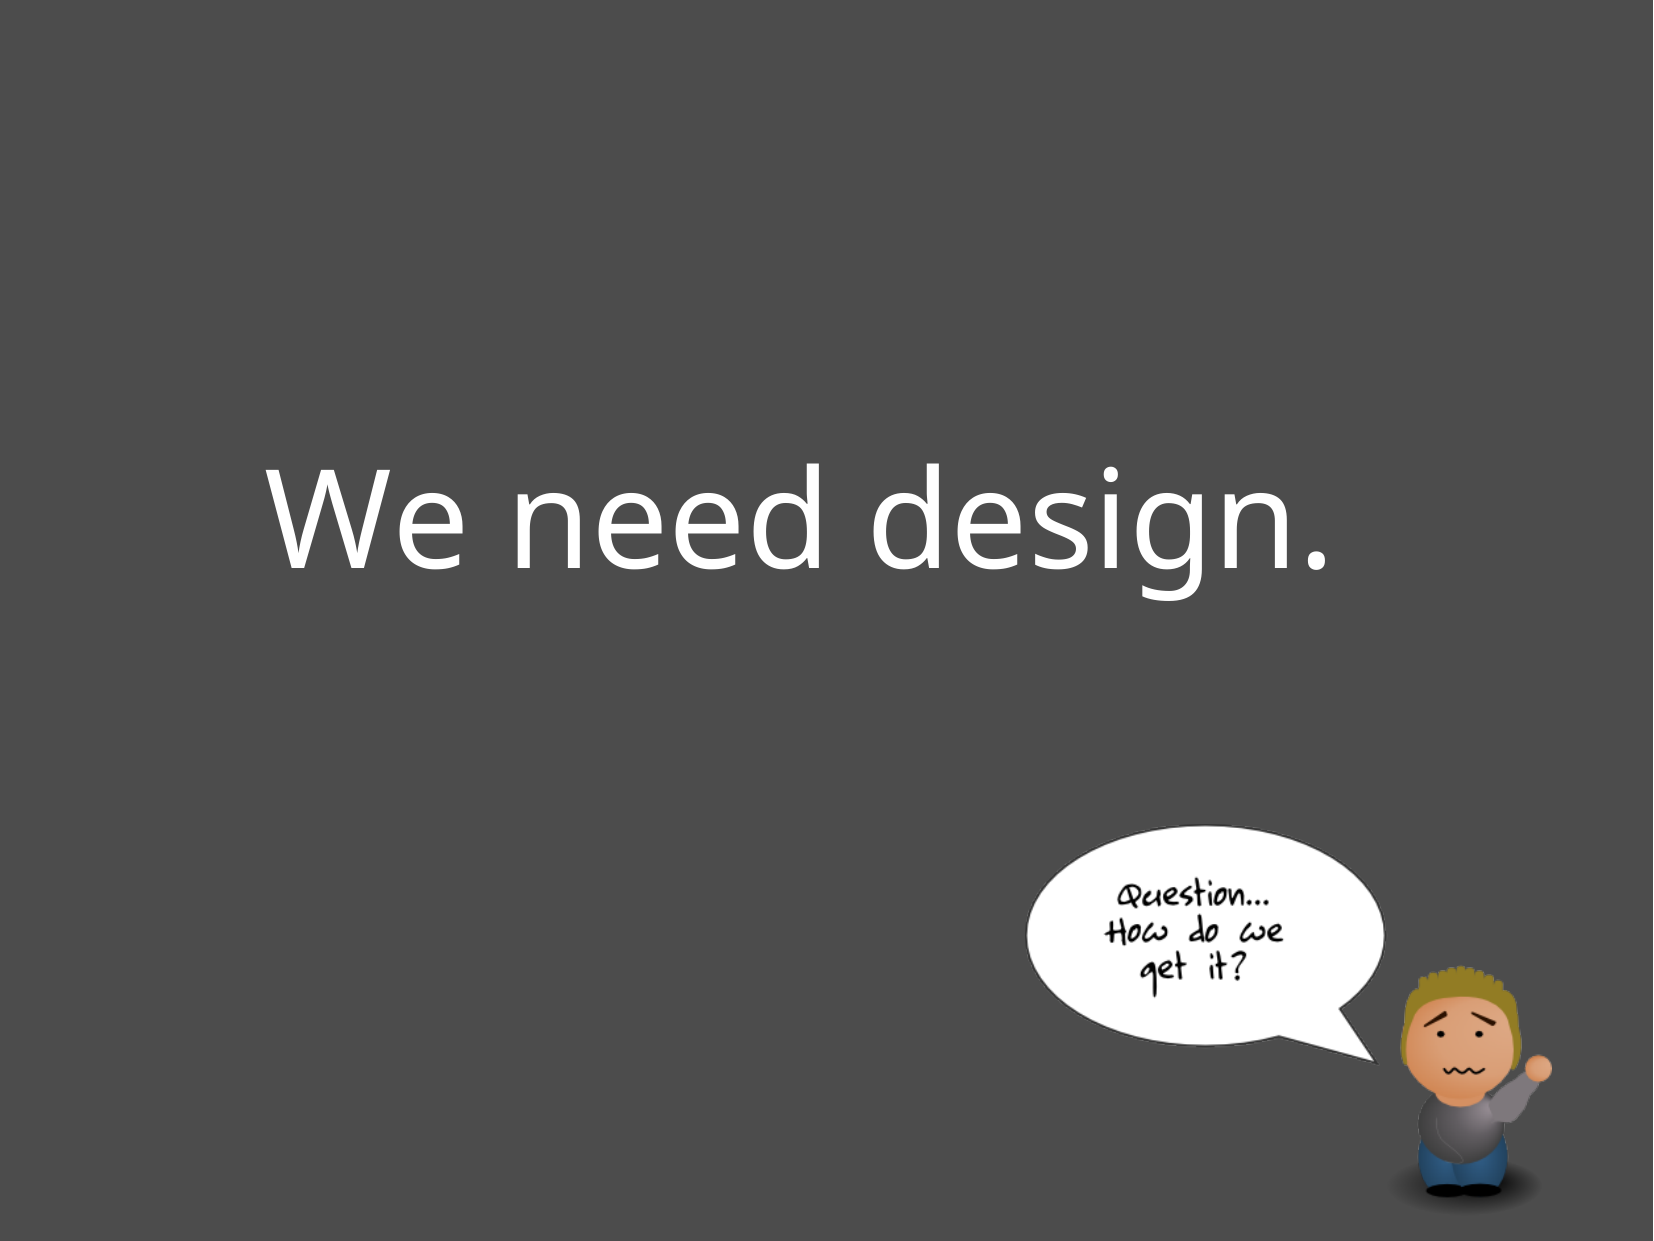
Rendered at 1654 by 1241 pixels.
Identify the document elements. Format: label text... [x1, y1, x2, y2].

title We need design. [75, 425, 1562, 633]
picture [1025, 824, 1552, 1216]
